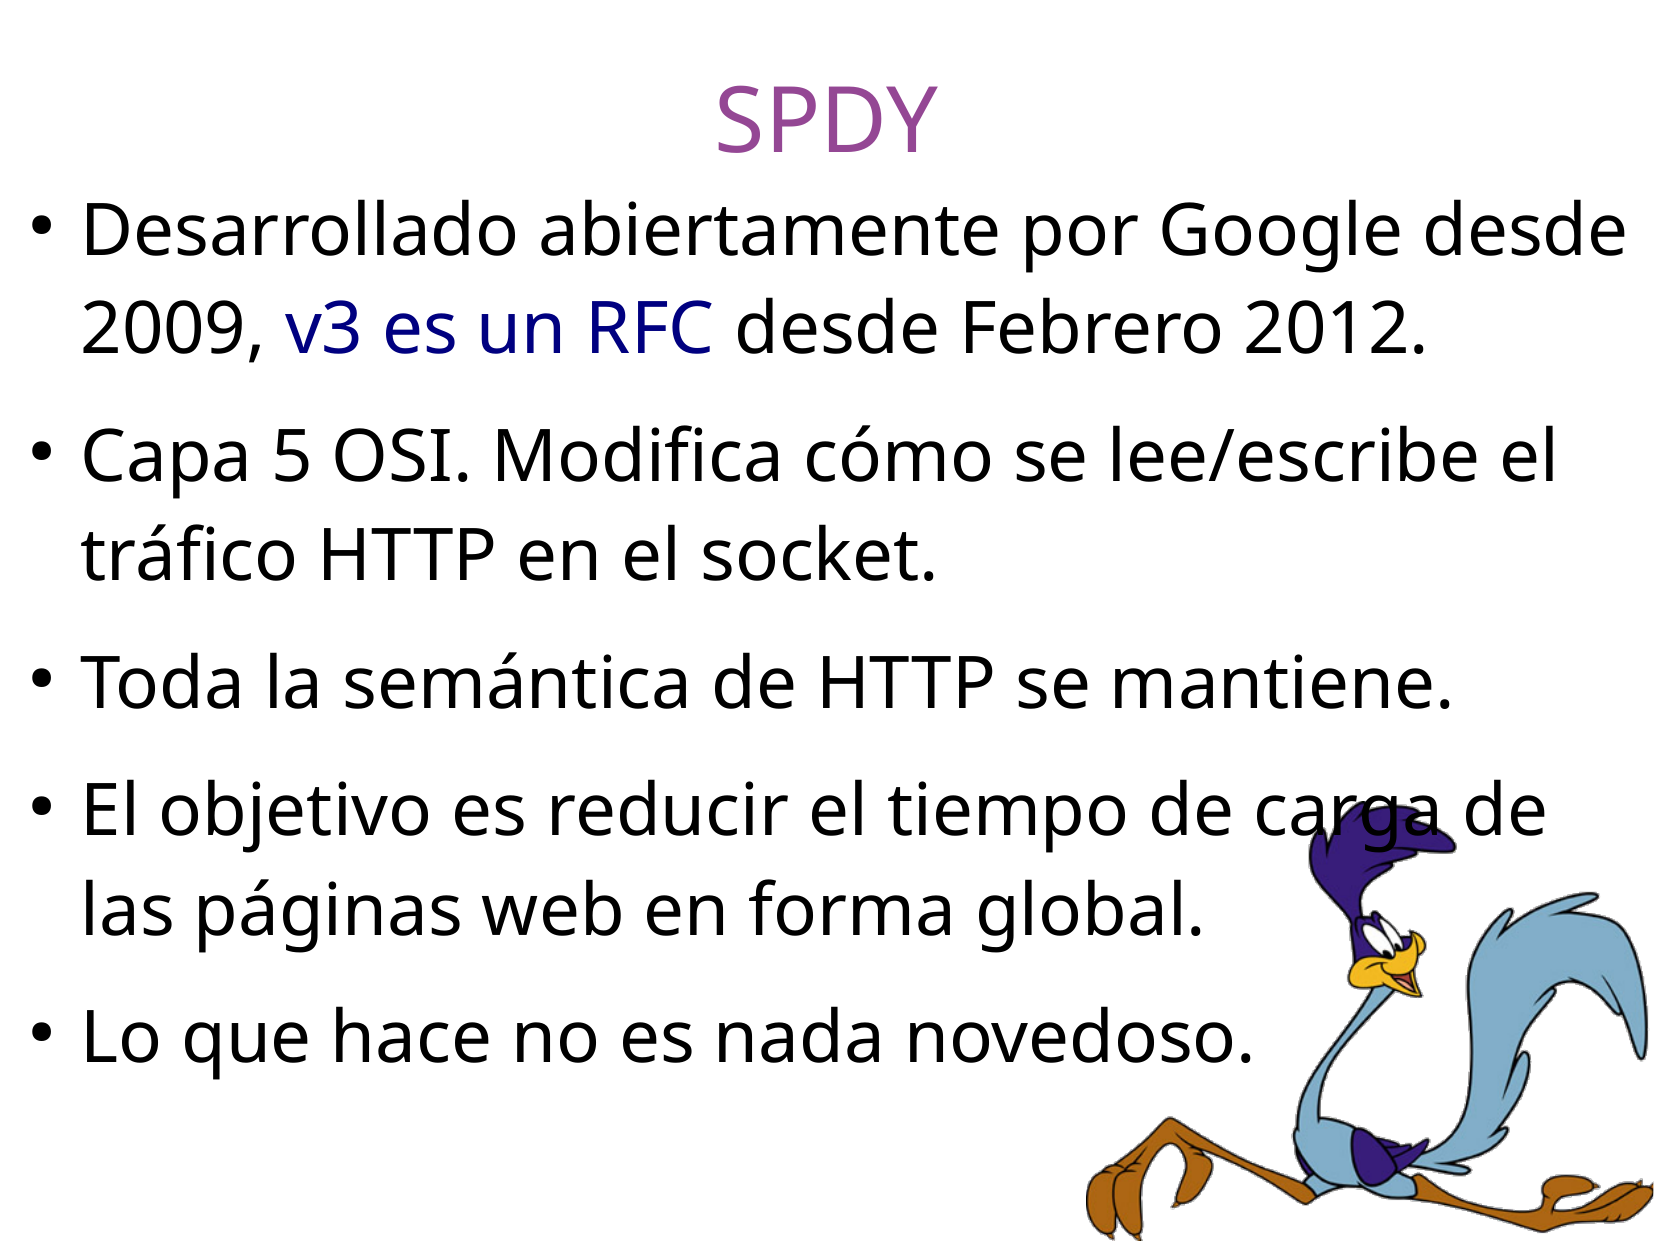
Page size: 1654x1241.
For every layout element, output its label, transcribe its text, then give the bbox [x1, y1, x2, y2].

title SPDY [82, 13, 1571, 177]
picture [1086, 801, 1654, 1241]
list Desarrollado abiertamente por Google desde 2009, v3 es un RFC desde Febrero 2012. Capa 5 OSI. Modifica cómo se lee/escribe el tráfico HTTP en el socket. Toda la semántica de HTTP se mantiene. El objetivo es reducir el tiempo de carga de las páginas web en forma global. Lo que hace no es nada novedoso. [11, 177, 1630, 1170]
